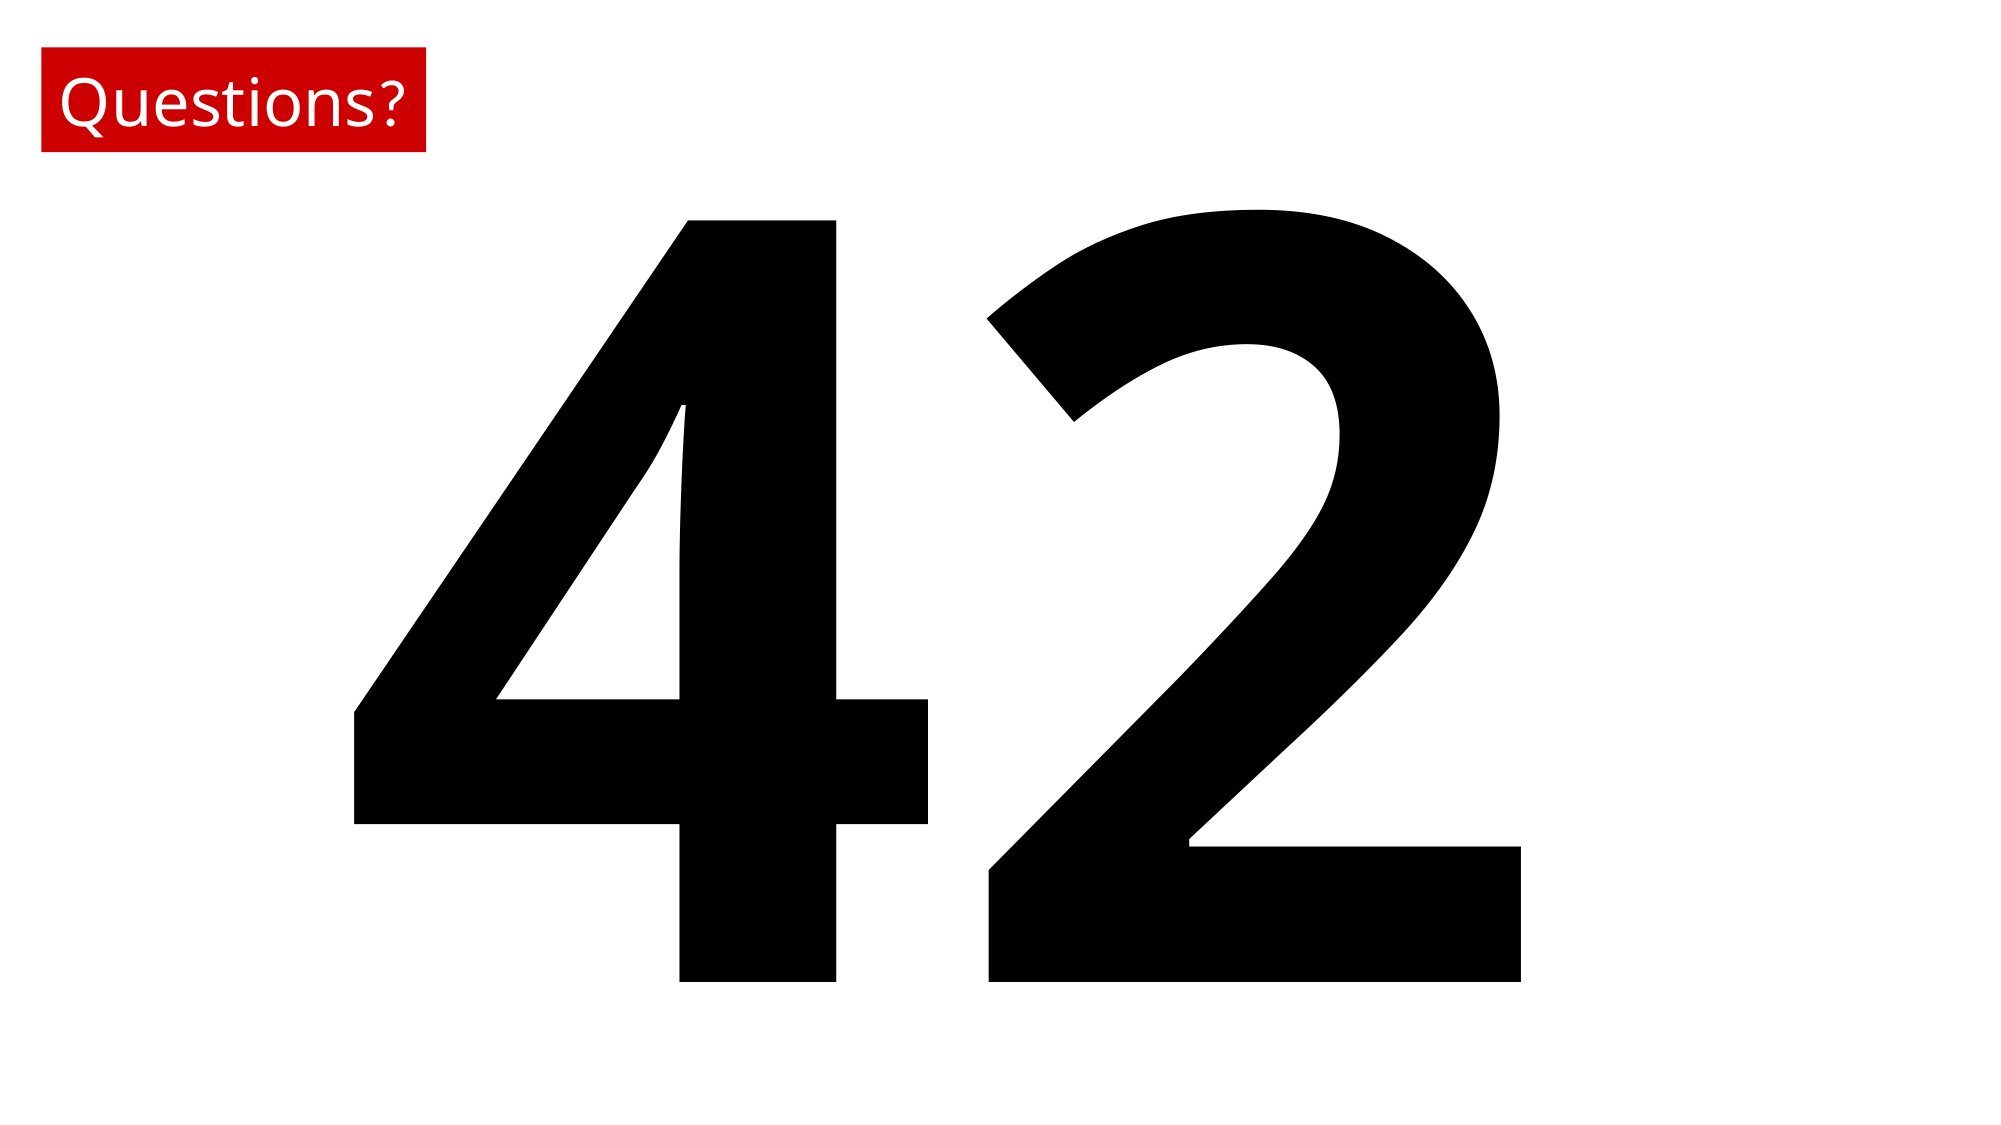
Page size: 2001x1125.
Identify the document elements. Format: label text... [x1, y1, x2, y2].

text_box Questions? [41, 47, 321, 153]
text_box 42 [321, 0, 1559, 1125]
